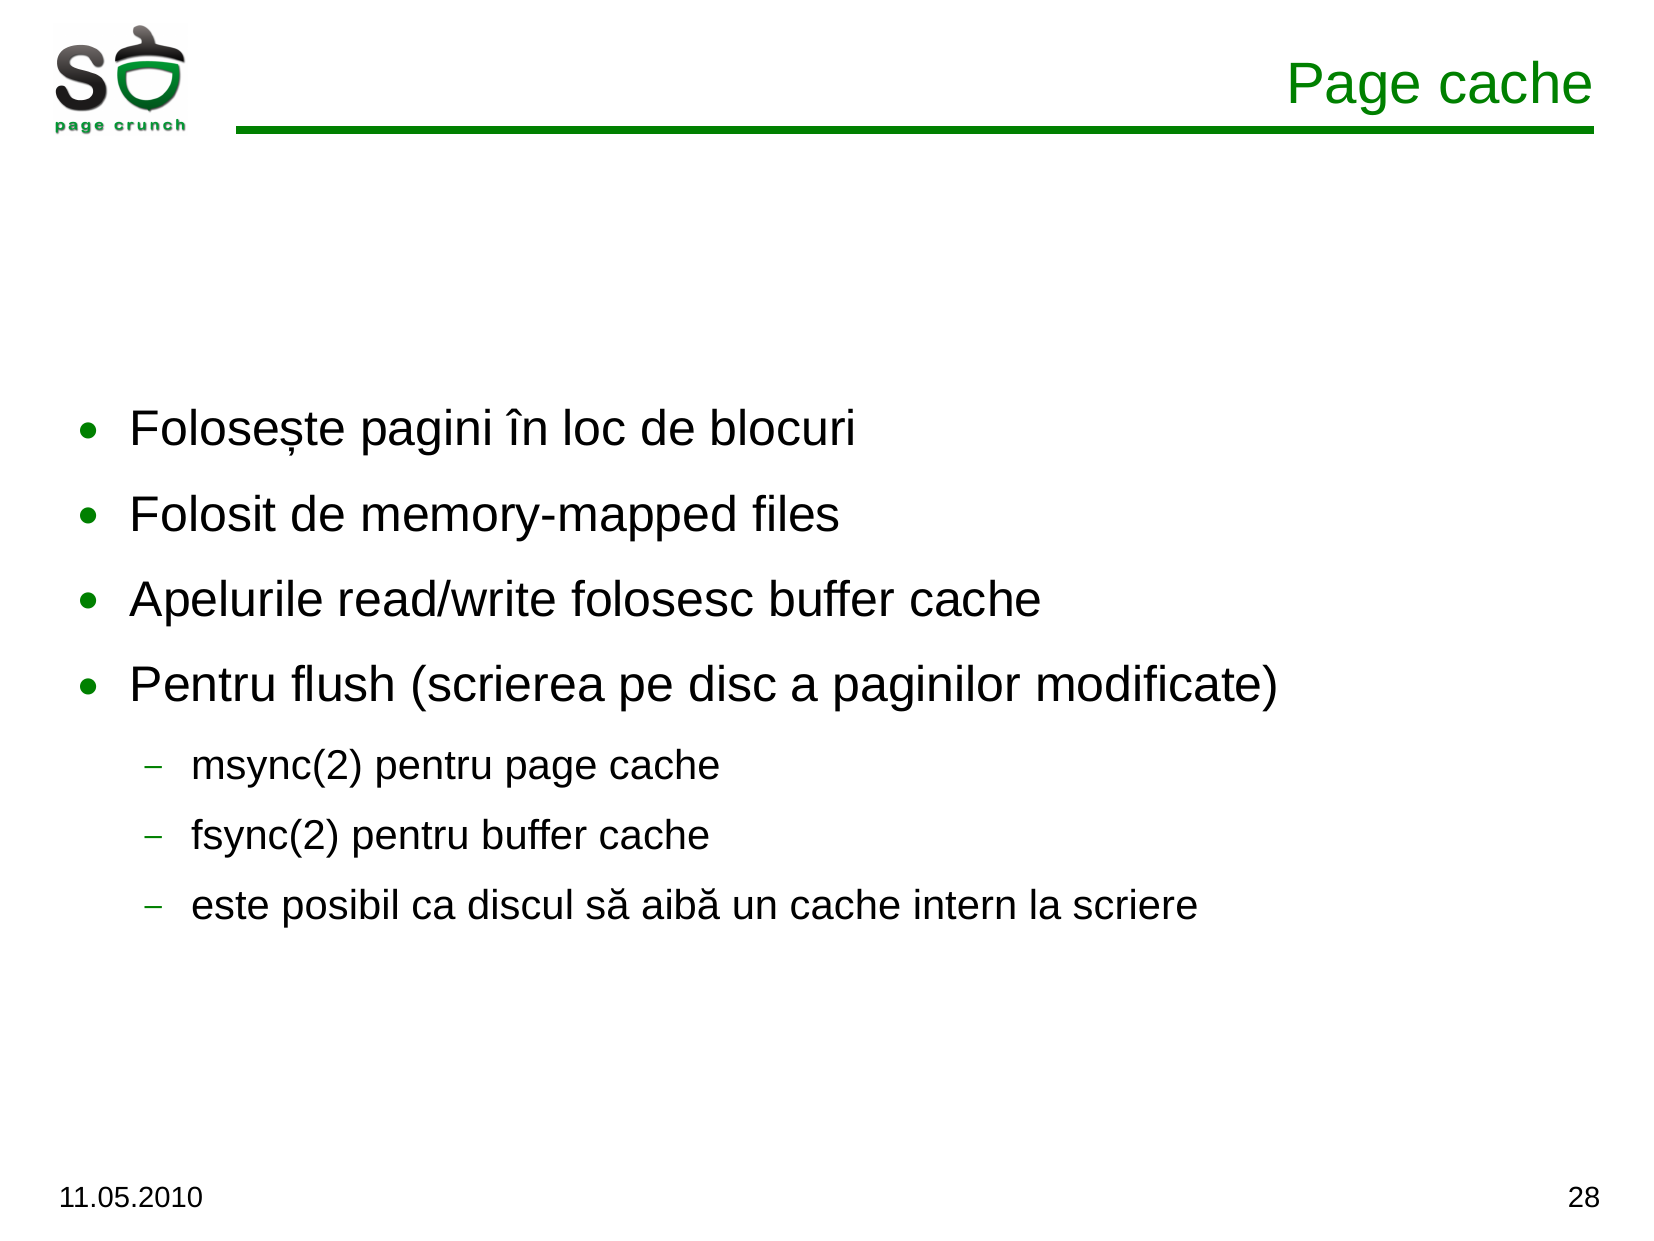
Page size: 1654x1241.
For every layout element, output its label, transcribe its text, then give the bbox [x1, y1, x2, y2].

title Page cache [236, 51, 1595, 117]
picture [53, 23, 188, 136]
list Folosește pagini în loc de blocuri Folosit de memory-mapped files Apelurile read/write folosesc buffer cache Pentru flush (scrierea pe disc a paginilor modificate) msync(2) pentru page cache fsync(2) pentru buffer cache este posibil ca discul să aibă un cache intern la scriere [59, 177, 1595, 1152]
